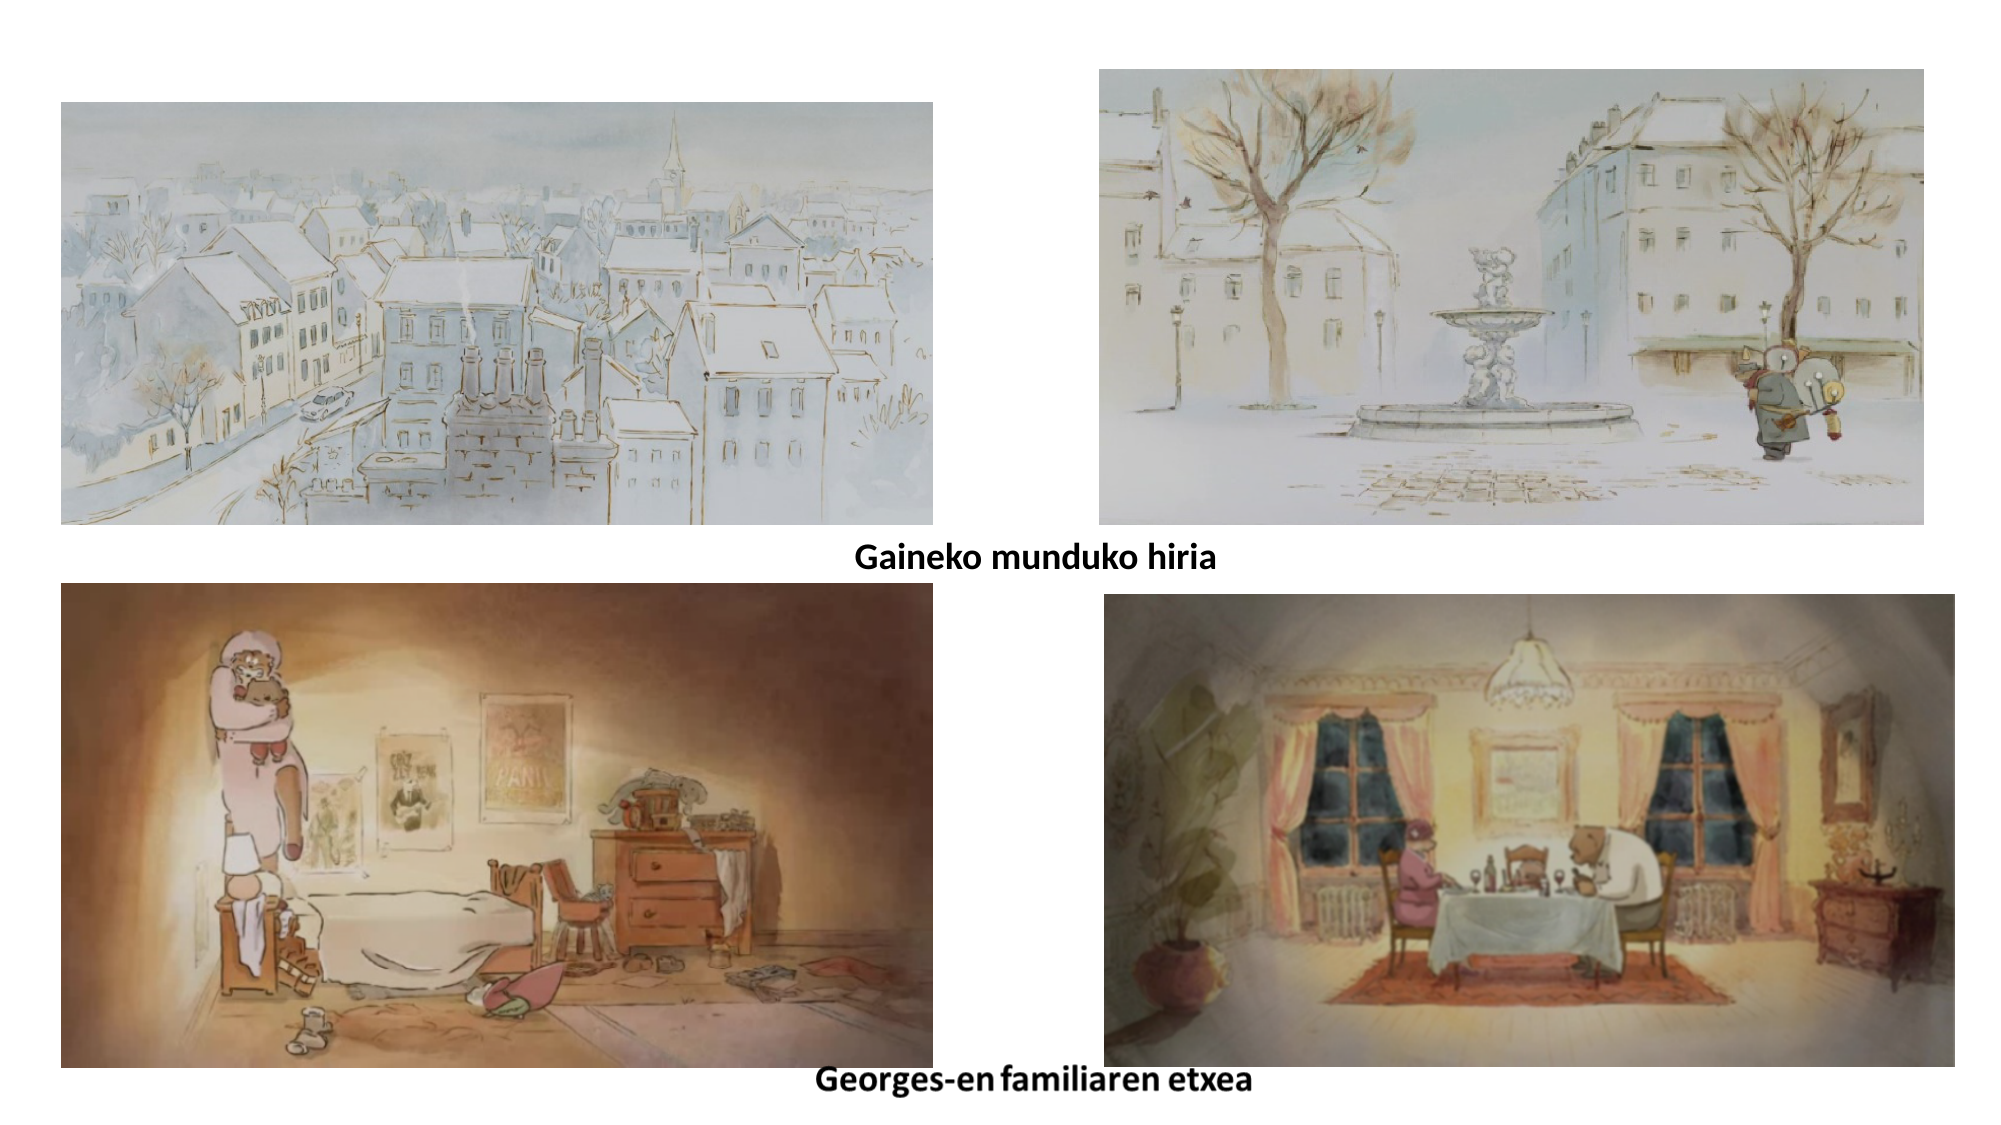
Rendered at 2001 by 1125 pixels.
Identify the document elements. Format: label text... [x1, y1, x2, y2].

picture [61, 102, 933, 525]
text_box Gaineko munduko hiria [839, 524, 1257, 585]
picture [61, 583, 1955, 1125]
picture [1099, 69, 1924, 525]
